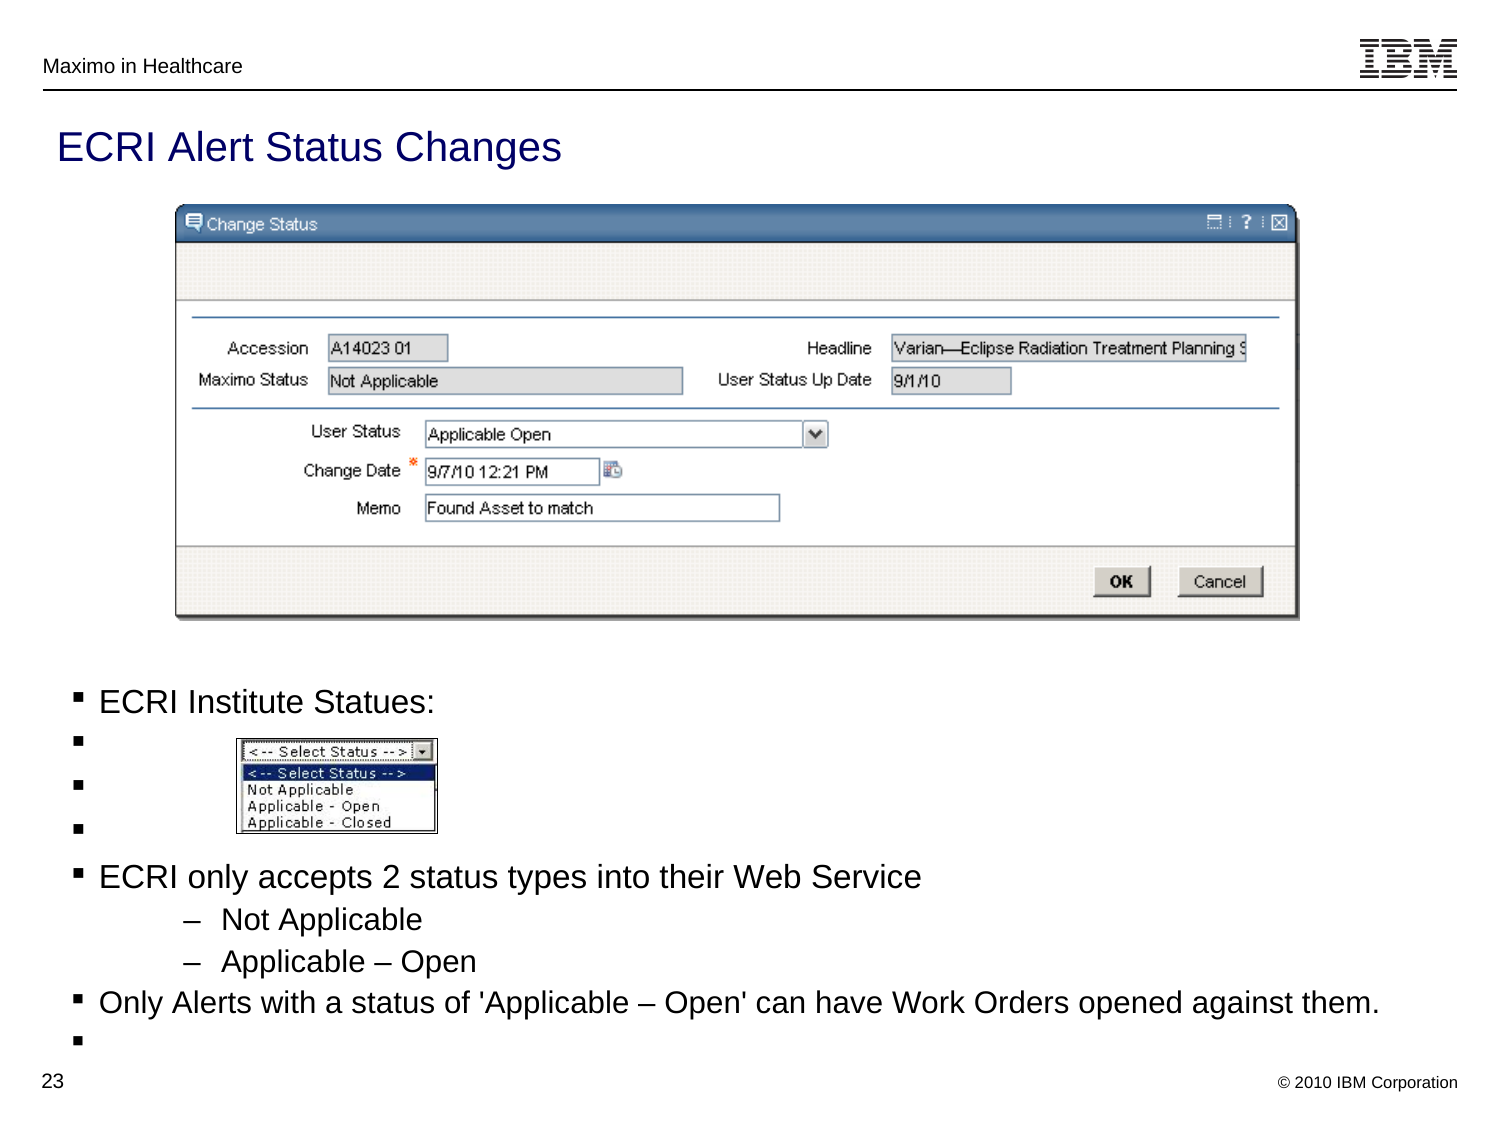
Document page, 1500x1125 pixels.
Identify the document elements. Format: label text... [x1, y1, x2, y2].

picture [236, 738, 438, 834]
picture [1360, 39, 1457, 78]
title ECRI Alert Status Changes [41, 100, 1480, 191]
picture [175, 204, 1300, 621]
list ECRI Institute Statues: ECRI only accepts 2 status types into their Web Service Not Applicable Applicable – Open Only Alerts with a status of 'Applicable – Open' can have Work Orders opened against them. [70, 685, 1492, 1070]
